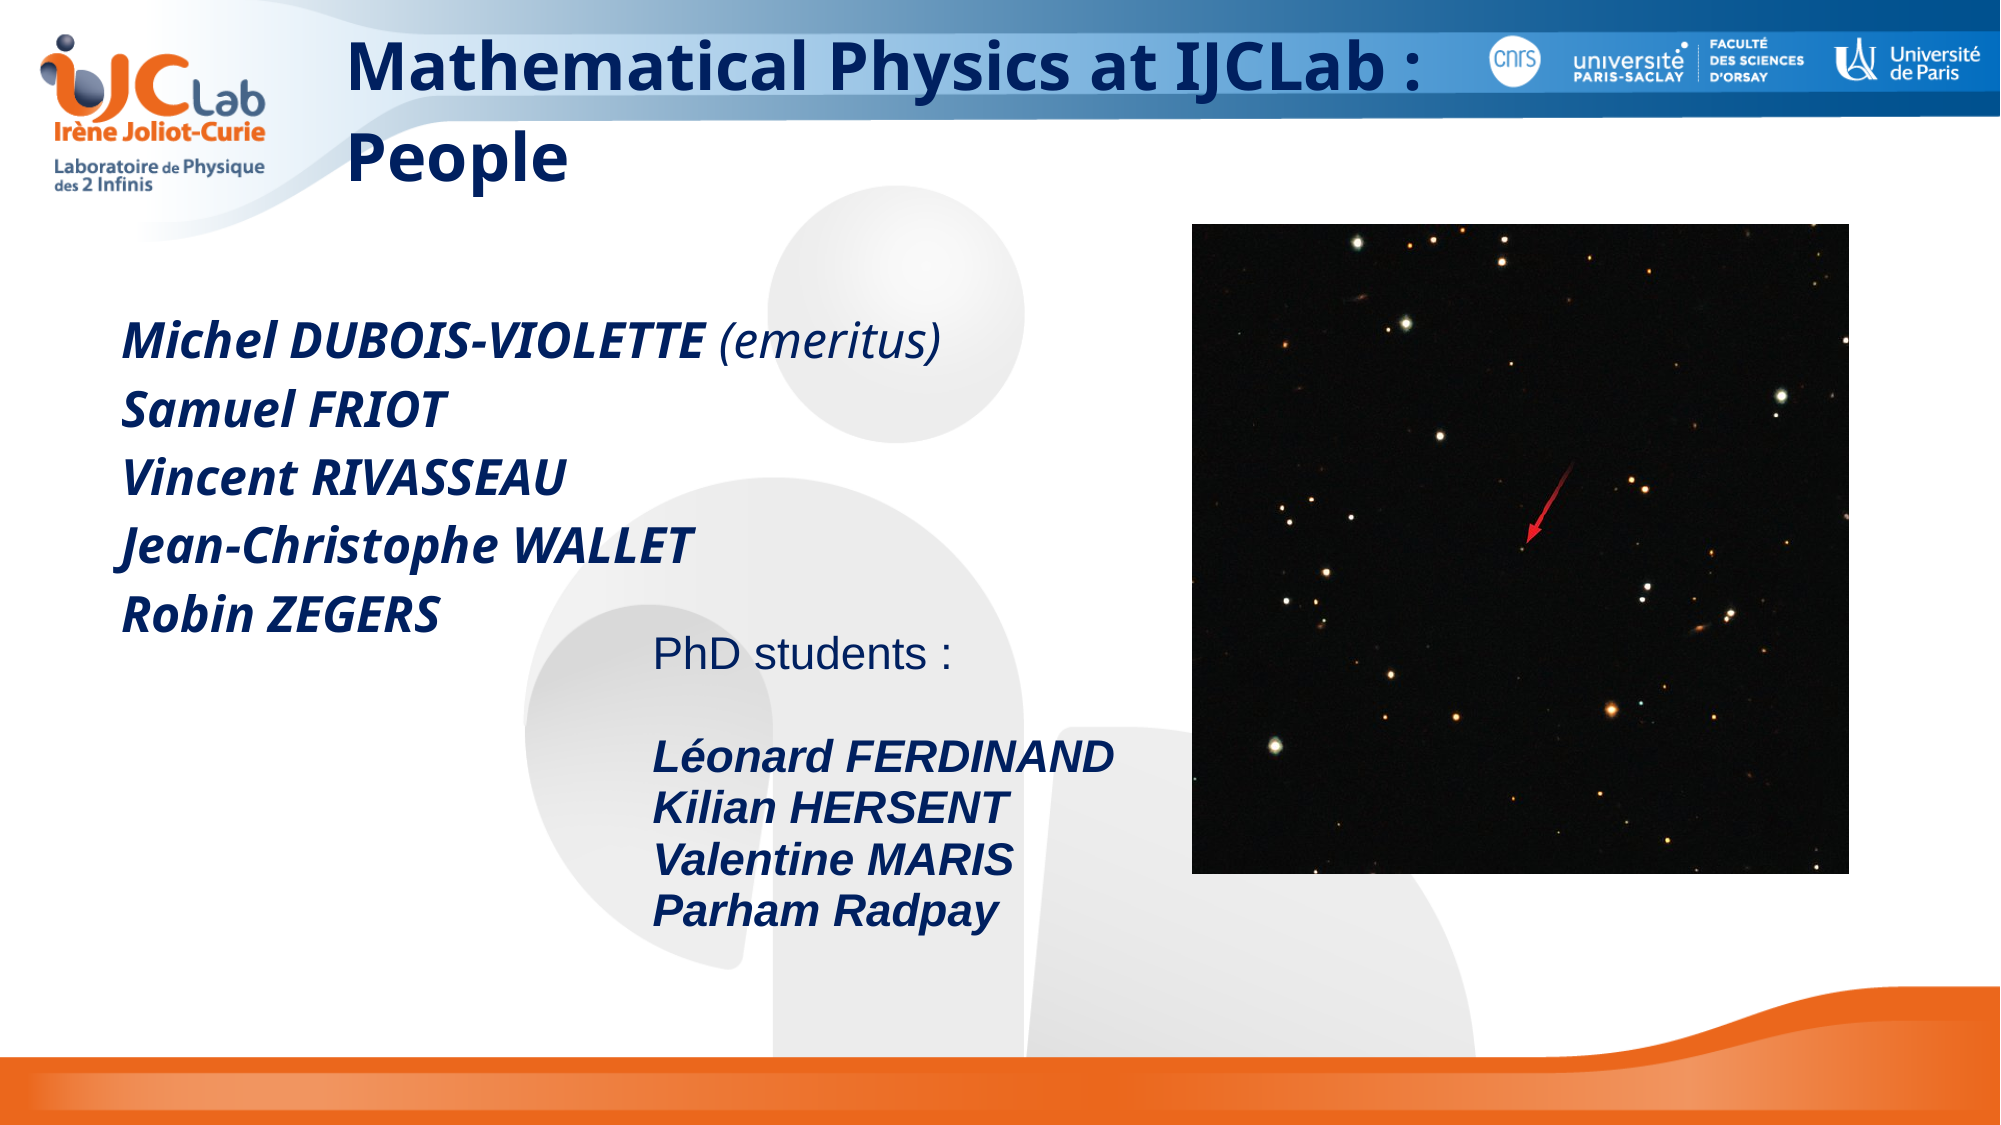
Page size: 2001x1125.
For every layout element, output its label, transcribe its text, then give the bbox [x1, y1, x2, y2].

picture [0, 0, 2000, 1125]
text_box Mathematical Physics at IJCLab : People [330, 11, 1471, 190]
title [1471, 27, 1482, 108]
text_box Michel DUBOIS-VIOLETTE (emeritus) Samuel FRIOT Vincent RIVASSEAU Jean-Christophe WALLET Robin ZEGERS [106, 298, 1192, 619]
text_box PhD students : Léonard FERDINAND Kilian HERSENT Valentine MARIS Parham Radpay [637, 621, 1252, 945]
